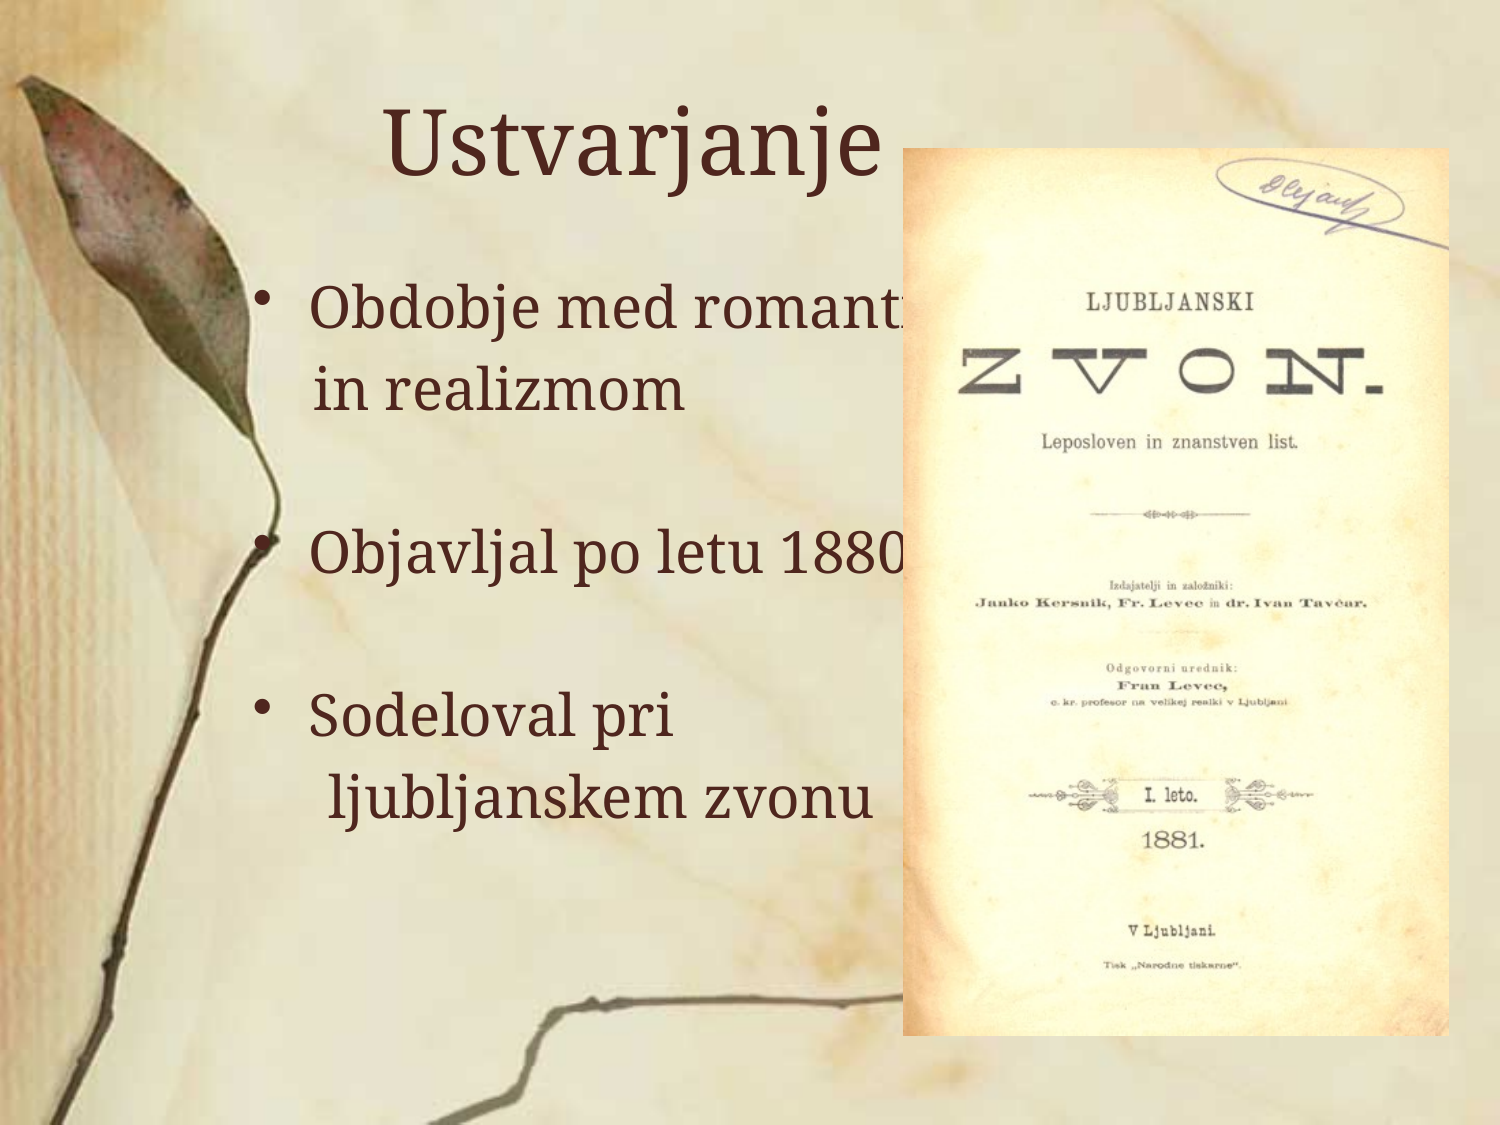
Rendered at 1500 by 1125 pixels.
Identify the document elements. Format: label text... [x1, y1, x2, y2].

title Ustvarjanje [225, 45, 1425, 233]
picture [0, 0, 1500, 1125]
list Obdobje med romantiko in realizmom Objavljal po letu 1880 Sodeloval pri ljubljanskem zvonu [237, 262, 903, 1005]
